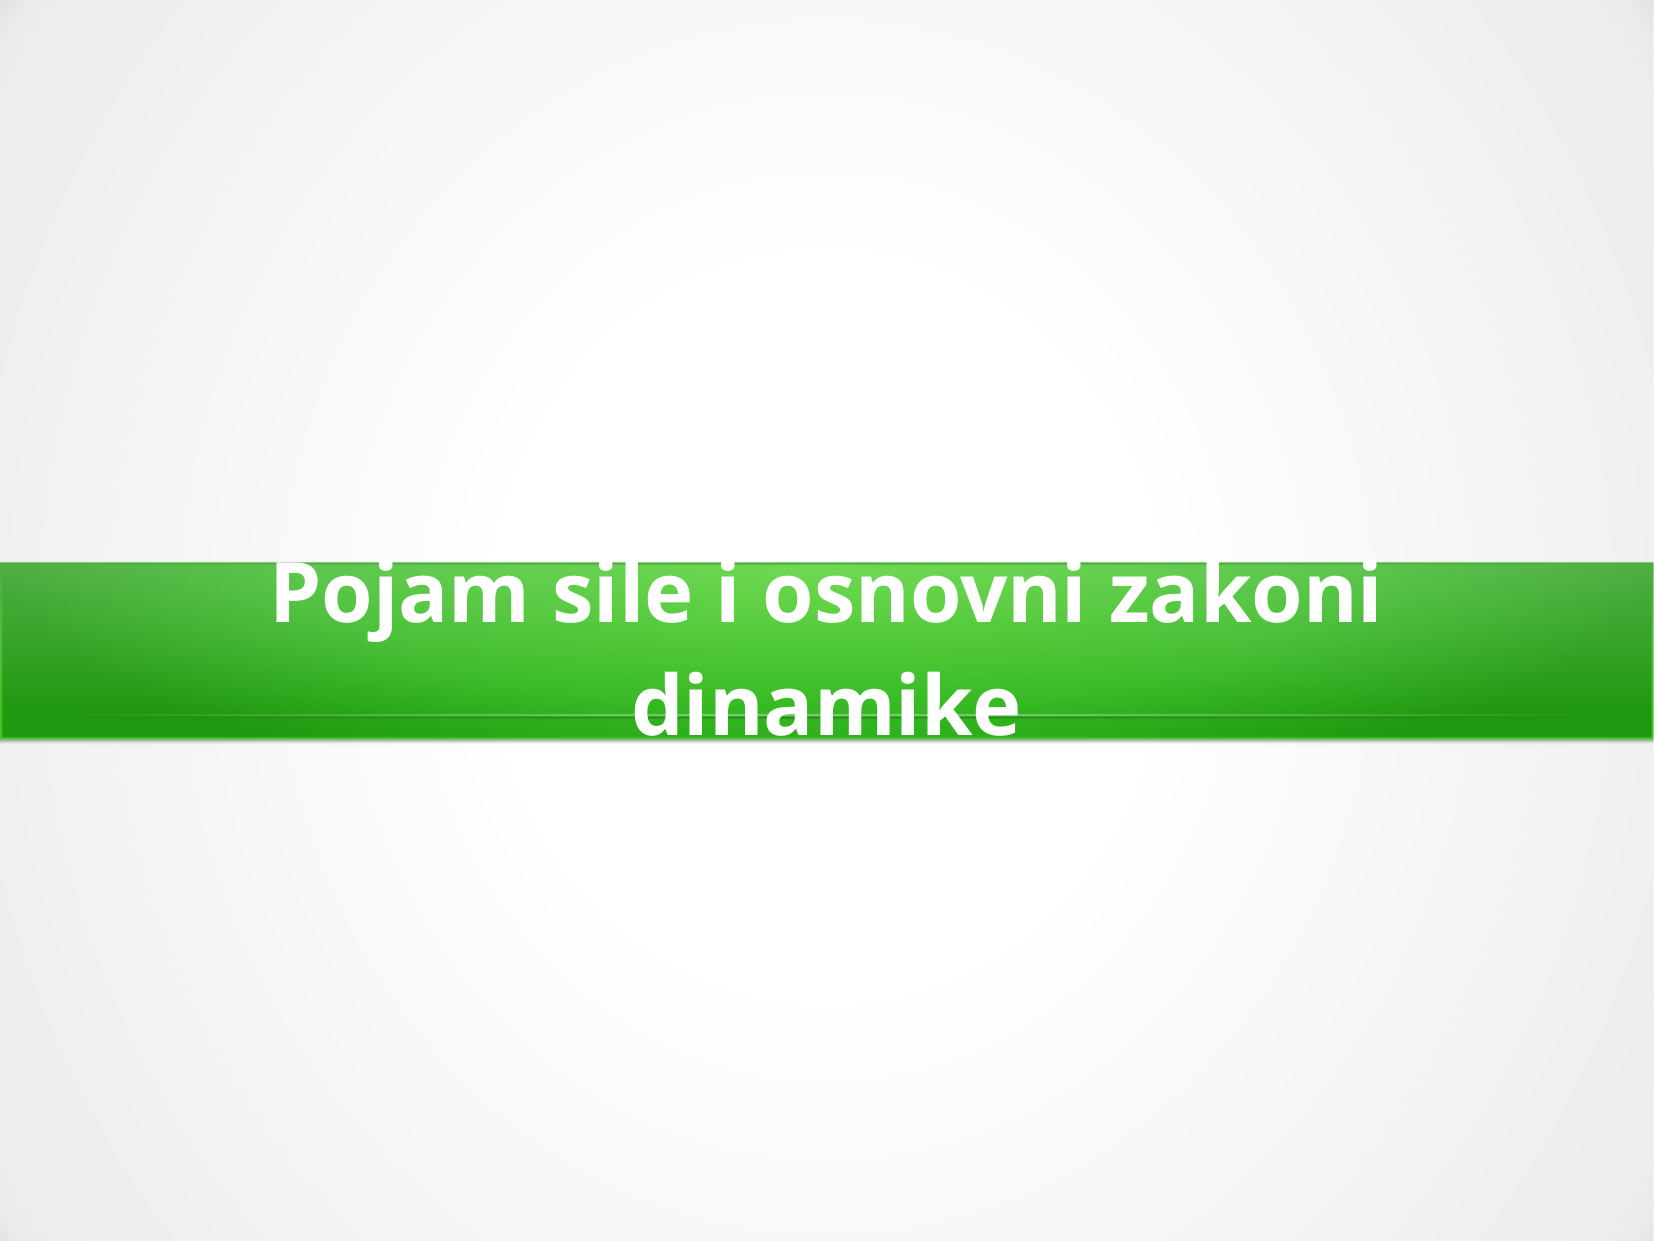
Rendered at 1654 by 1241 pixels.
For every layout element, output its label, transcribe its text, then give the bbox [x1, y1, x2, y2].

picture [0, 0, 1654, 1241]
title Pojam sile i osnovni zakoni dinamike [82, 544, 1571, 750]
